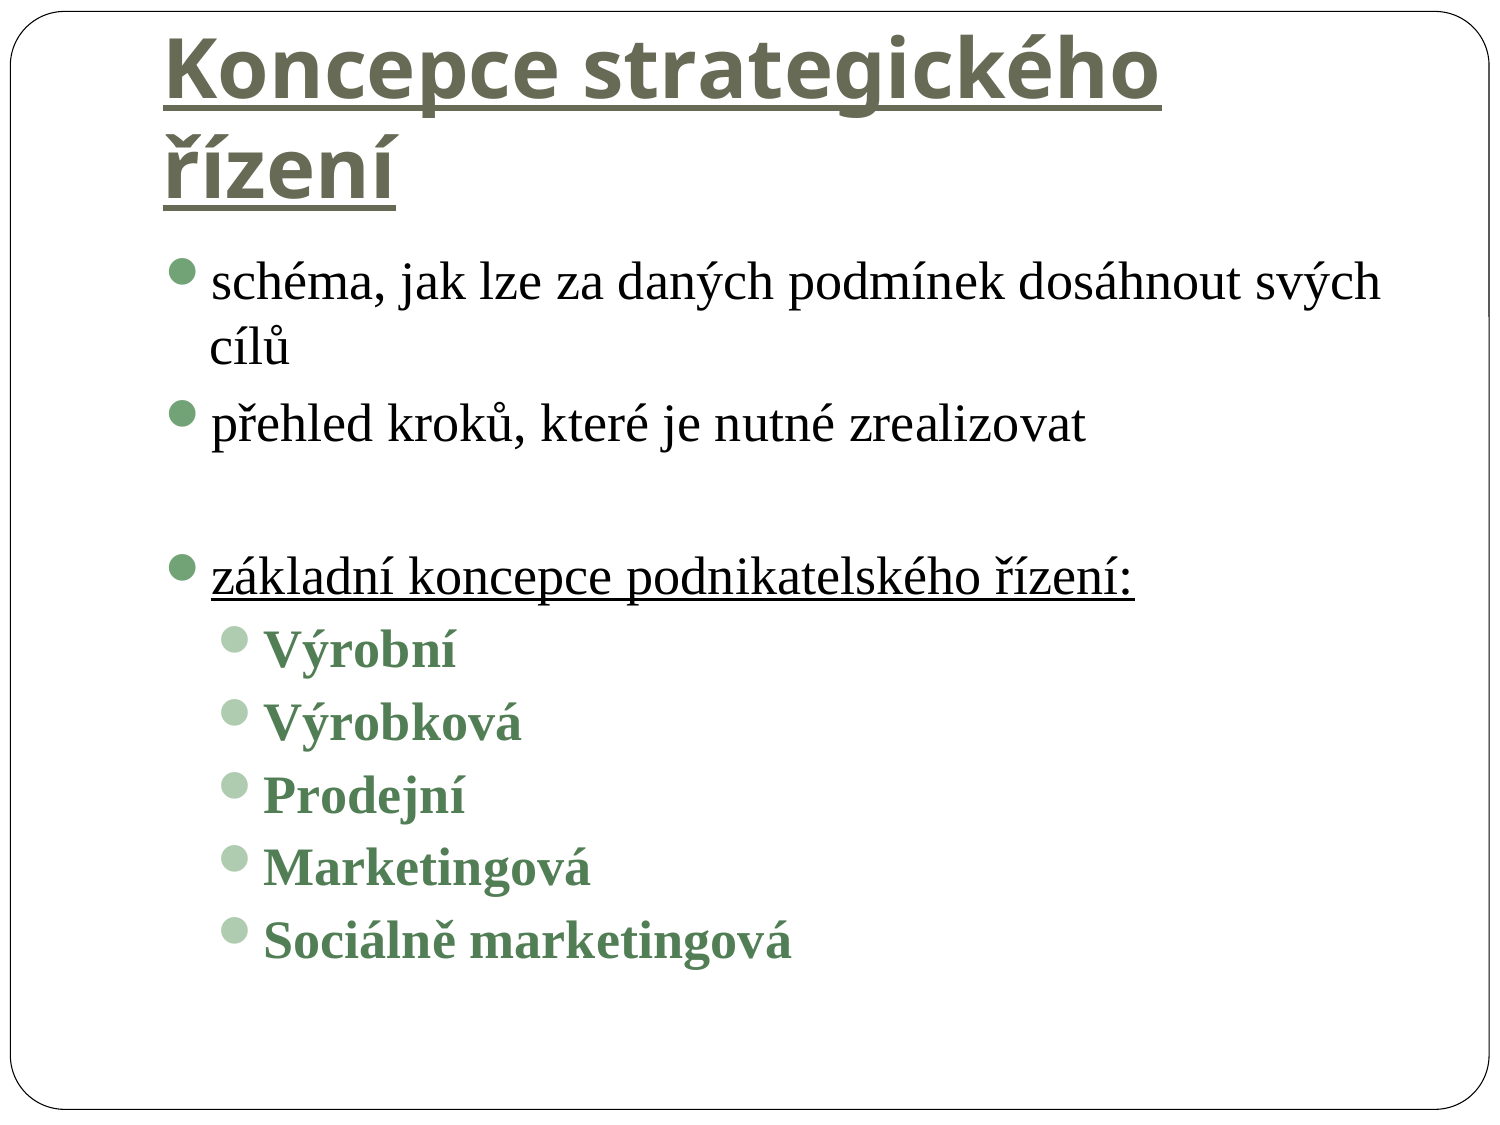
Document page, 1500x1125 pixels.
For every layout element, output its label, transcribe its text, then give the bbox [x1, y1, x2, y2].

title Koncepce strategického řízení [147, 42, 1423, 231]
list schéma, jak lze za daných podmínek dosáhnout svých cílů přehled kroků, které je nutné zrealizovat základní koncepce podnikatelského řízení: Výrobní Výrobková Prodejní Marketingová Sociálně marketingová [150, 237, 1426, 1123]
